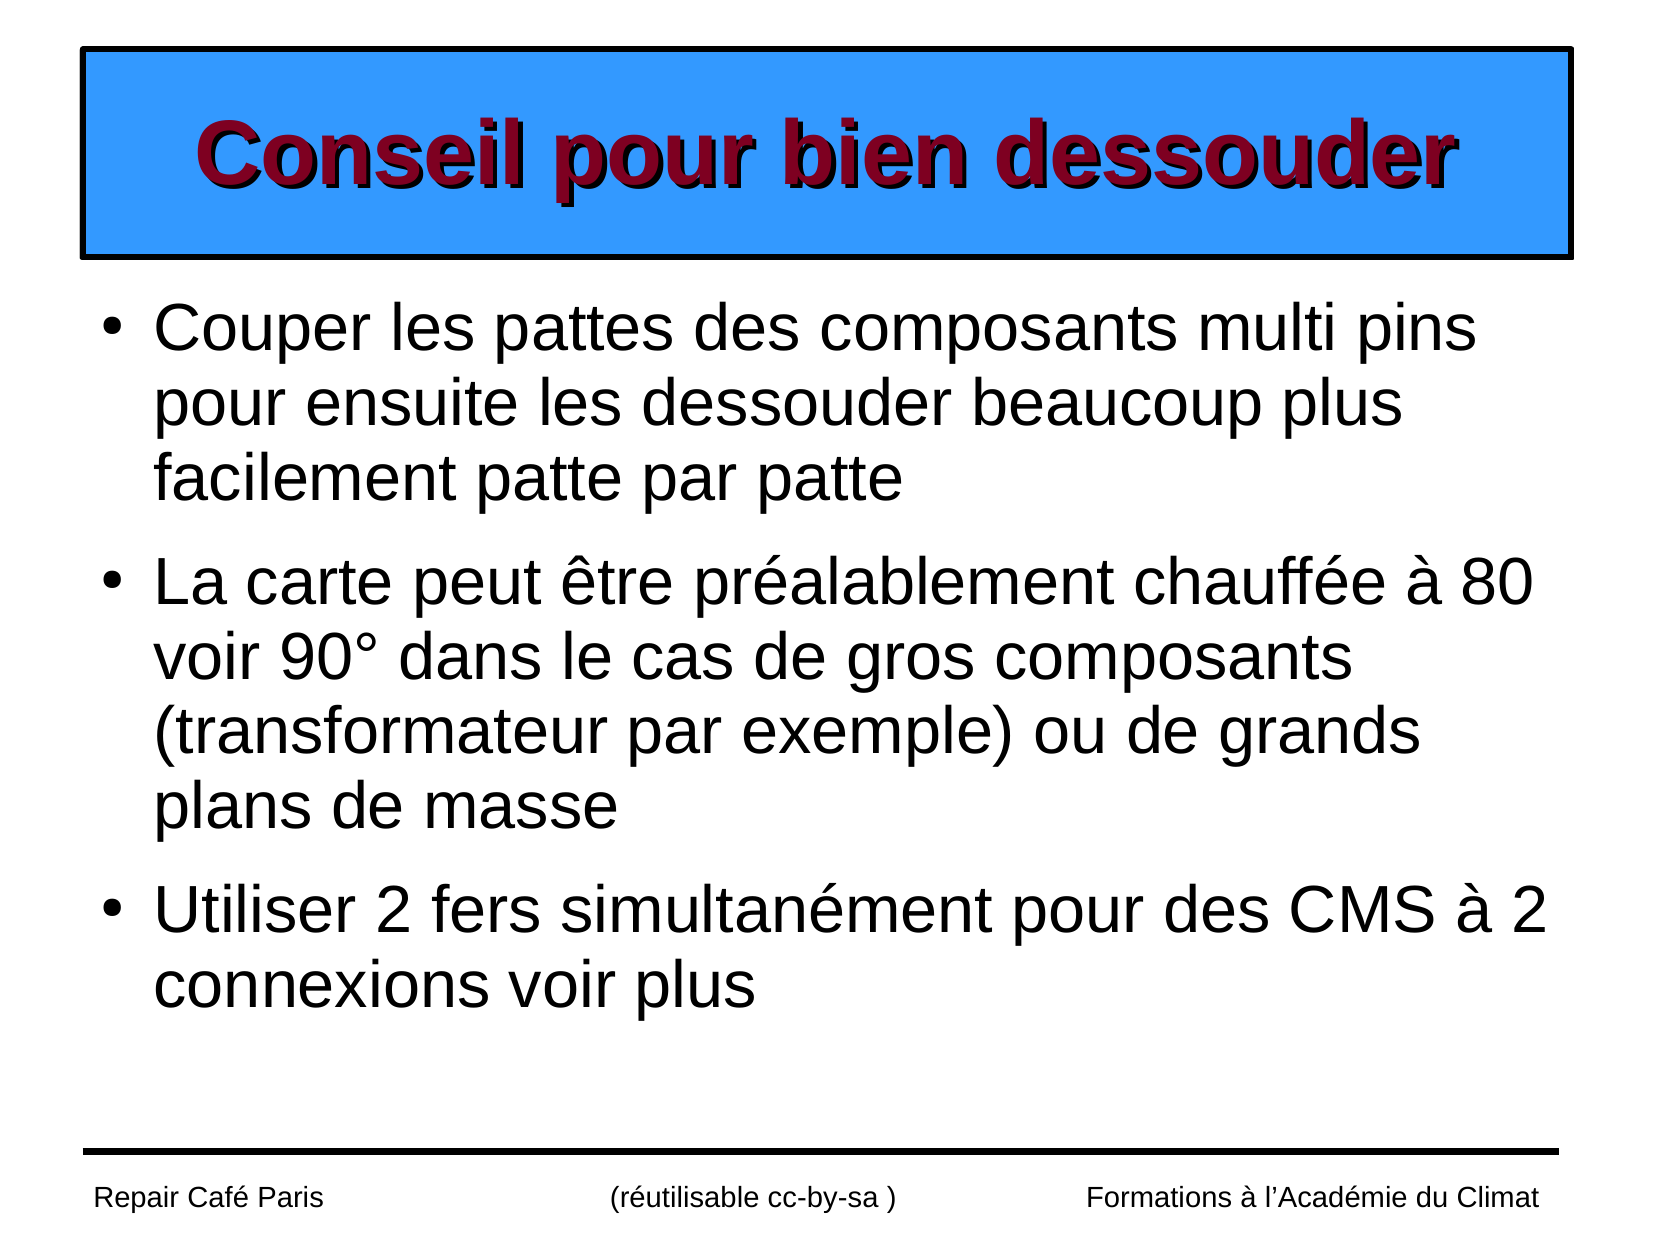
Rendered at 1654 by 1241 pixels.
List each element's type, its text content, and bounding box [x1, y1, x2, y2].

title Conseil pour bien dessouder [82, 49, 1571, 257]
list Couper les pattes des composants multi pins pour ensuite les dessouder beaucoup plus facilement patte par patte La carte peut être préalablement chauffée à 80 voir 90° dans le cas de gros composants (transformateur par exemple) ou de grands plans de masse Utiliser 2 fers simultanément pour des CMS à 2 connexions voir plus [82, 290, 1571, 1023]
